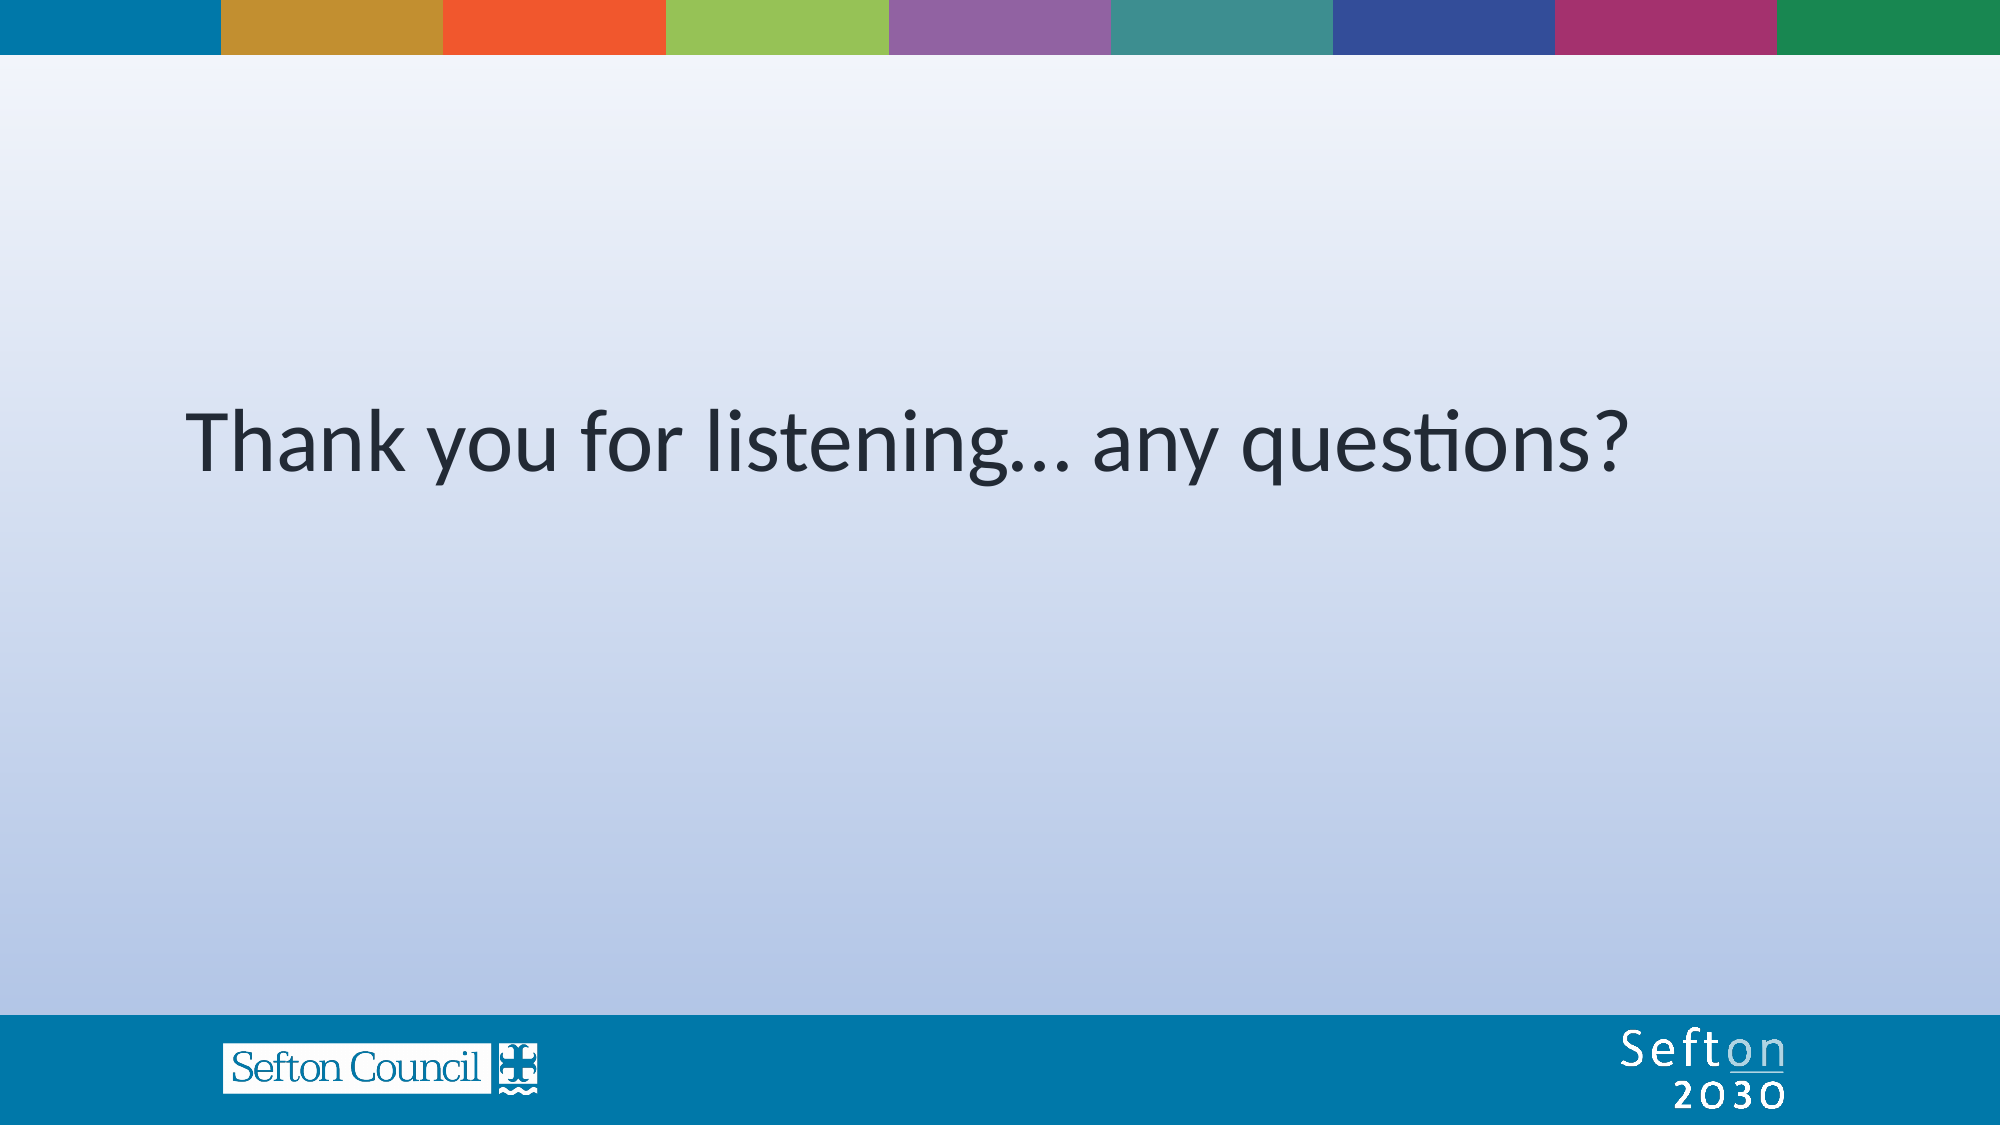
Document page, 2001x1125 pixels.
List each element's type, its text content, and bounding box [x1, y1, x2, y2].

title Thank you for listening… any questions? [170, 355, 1727, 529]
